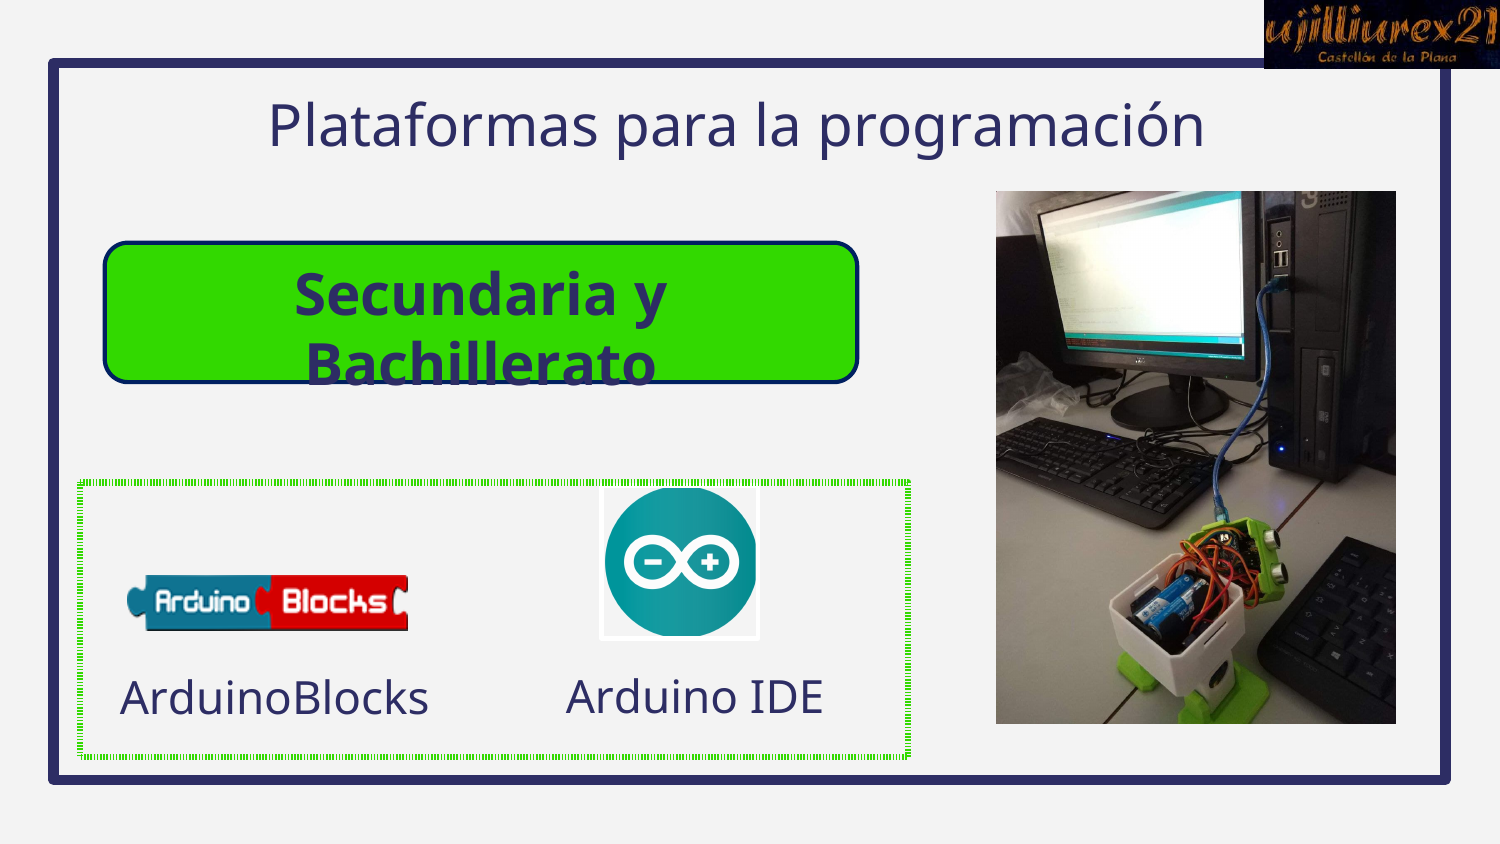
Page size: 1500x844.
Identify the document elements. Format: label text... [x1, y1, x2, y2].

text_box Arduino IDE [550, 652, 871, 739]
title Plataformas para la programación [252, 72, 1419, 167]
text_box ArduinoBlocks [104, 653, 456, 740]
picture [127, 575, 408, 631]
picture [603, 487, 756, 636]
picture [1264, 0, 1500, 69]
text_box Secundaria y Bachillerato [104, 242, 858, 383]
picture [996, 191, 1396, 724]
